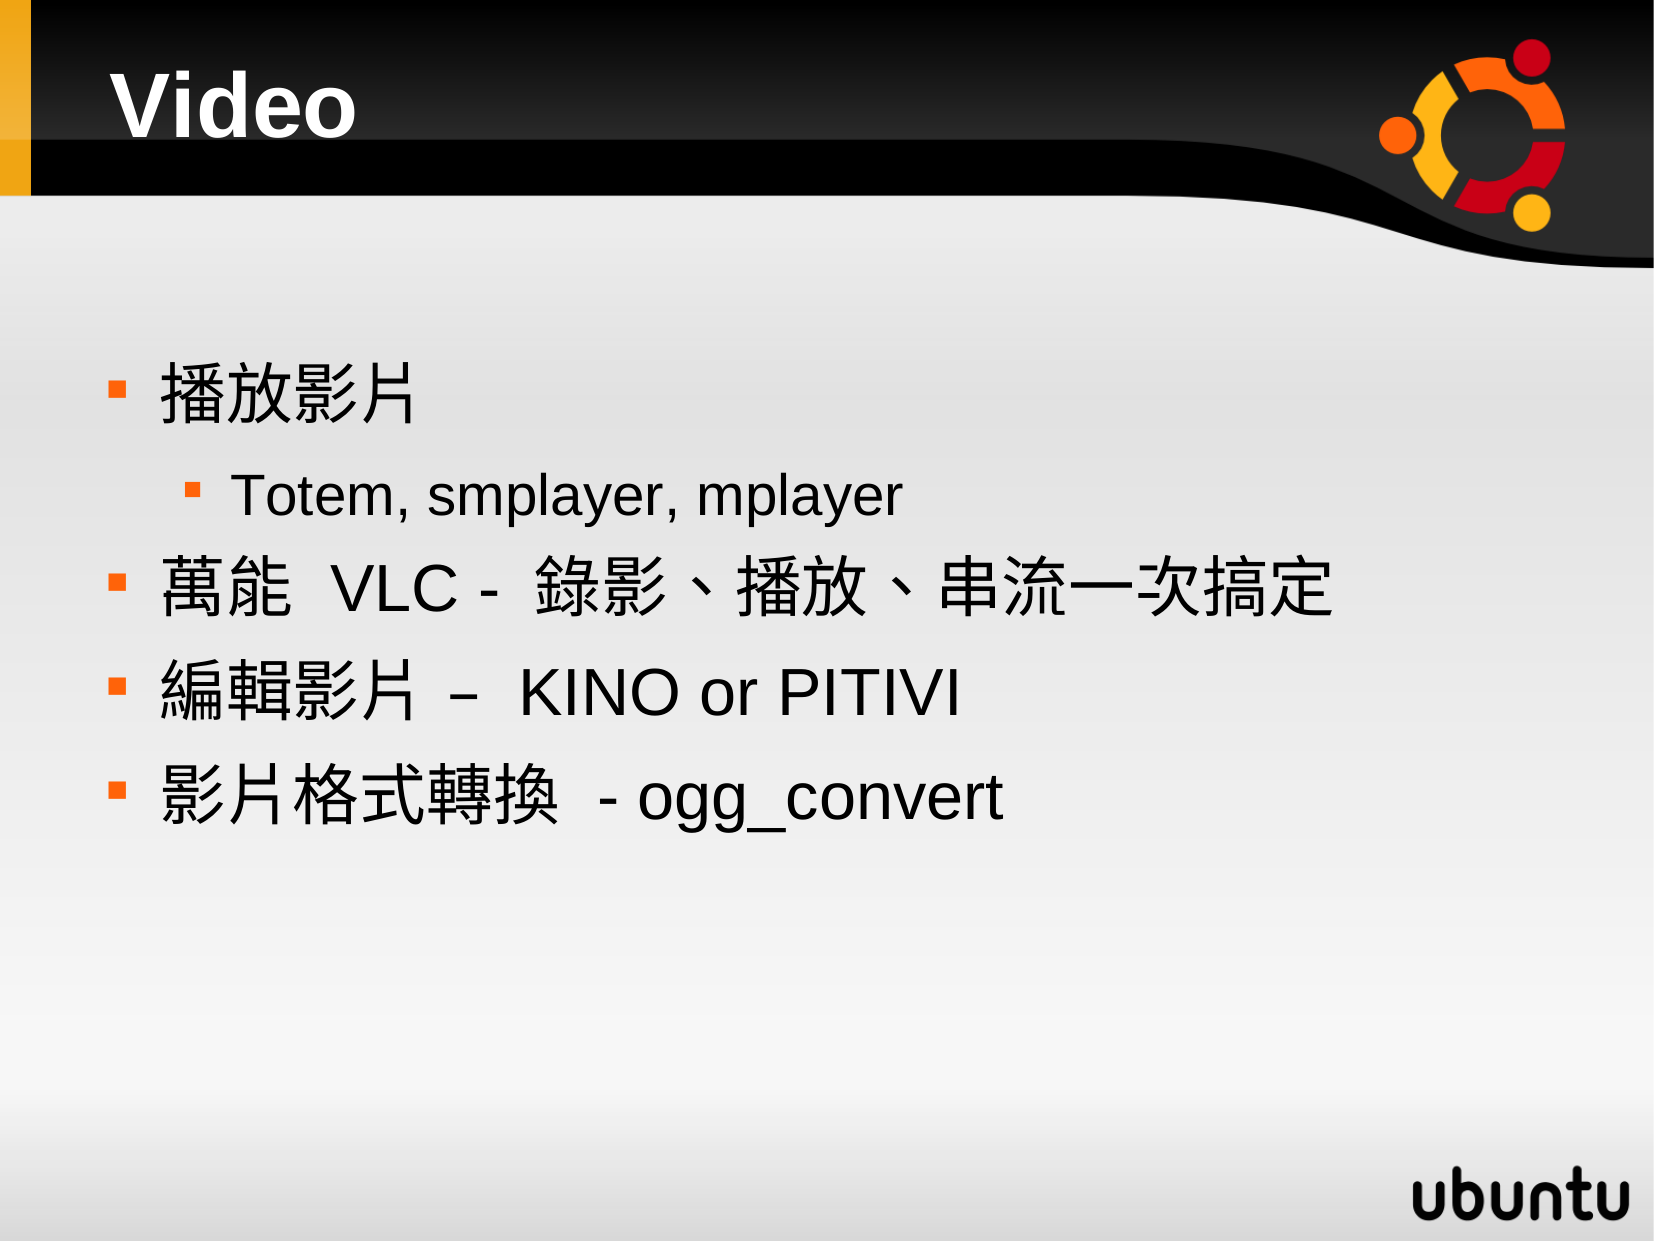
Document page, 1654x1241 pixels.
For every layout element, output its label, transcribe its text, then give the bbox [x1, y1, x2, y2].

picture [0, 0, 1654, 1241]
list 播放影片 Totem, smplayer, mplayer 萬能 VLC - 錄影、播放、串流一次搞定 編輯影片 – KINO or PITIVI 影片格式轉換 - ogg_convert [88, 354, 1577, 1093]
title Video [76, 0, 1565, 208]
